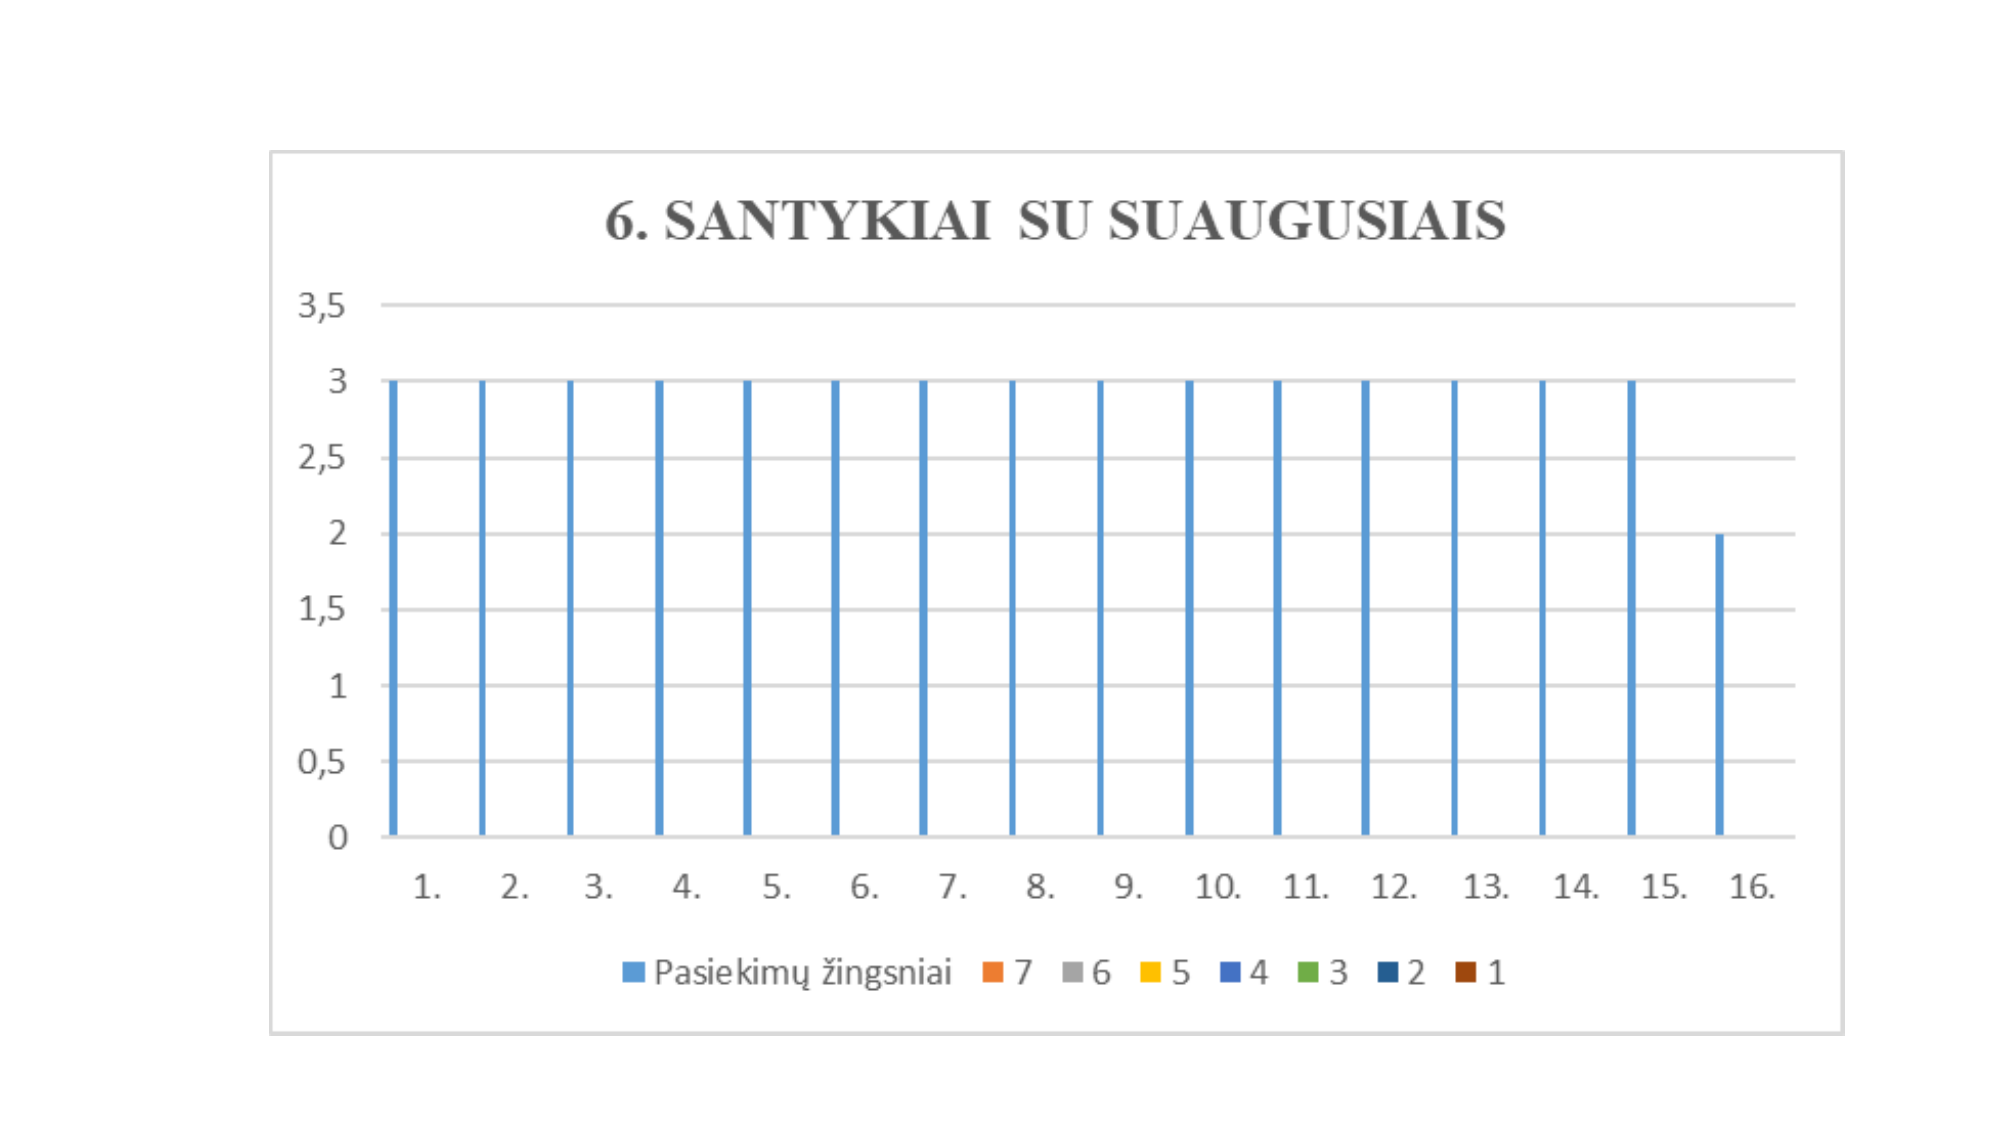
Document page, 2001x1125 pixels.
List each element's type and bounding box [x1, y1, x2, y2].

picture [269, 150, 1845, 1036]
